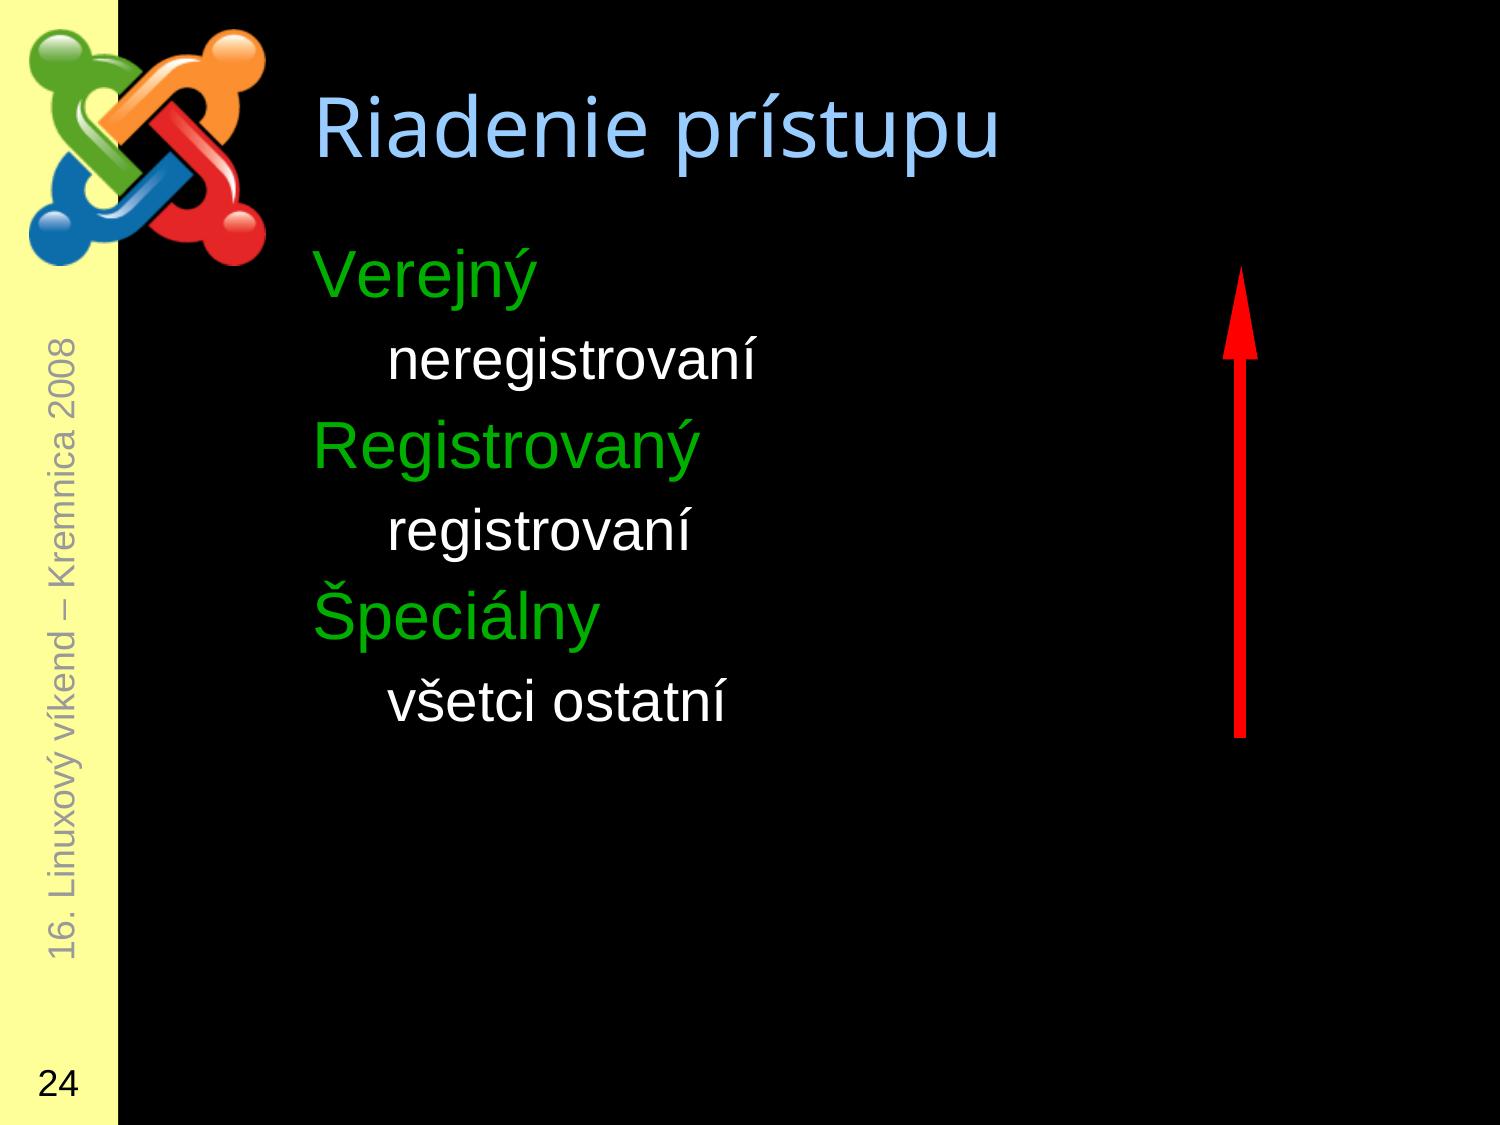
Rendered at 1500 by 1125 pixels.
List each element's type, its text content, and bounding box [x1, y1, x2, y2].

list Verejný neregistrovaní Registrovaný registrovaní Špeciálny všetci ostatní [312, 237, 1450, 986]
picture [29, 29, 266, 266]
title Riadenie prístupu [312, 24, 1450, 226]
